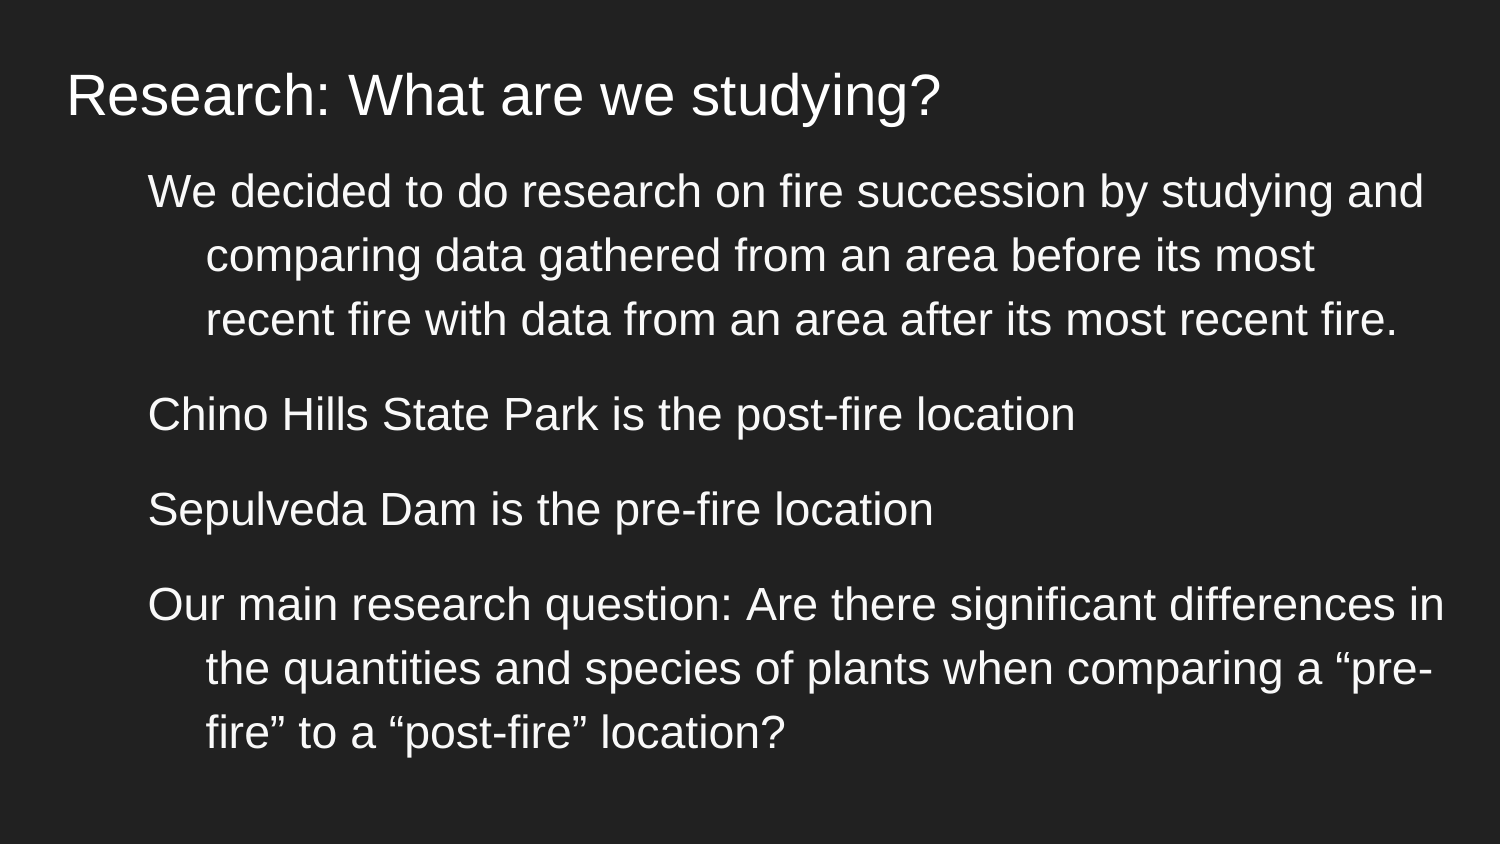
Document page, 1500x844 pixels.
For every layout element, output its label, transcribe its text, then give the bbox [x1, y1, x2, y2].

list We decided to do research on fire succession by studying and comparing data gathered from an area before its most recent fire with data from an area after its most recent fire. Chino Hills State Park is the post-fire location Sepulveda Dam is the pre-fire location Our main research question: Are there significant differences in the quantities and species of plants when comparing a “pre-fire” to a “post-fire” location? [51, 137, 1465, 782]
title Research: What are we studying? [51, 42, 1449, 125]
